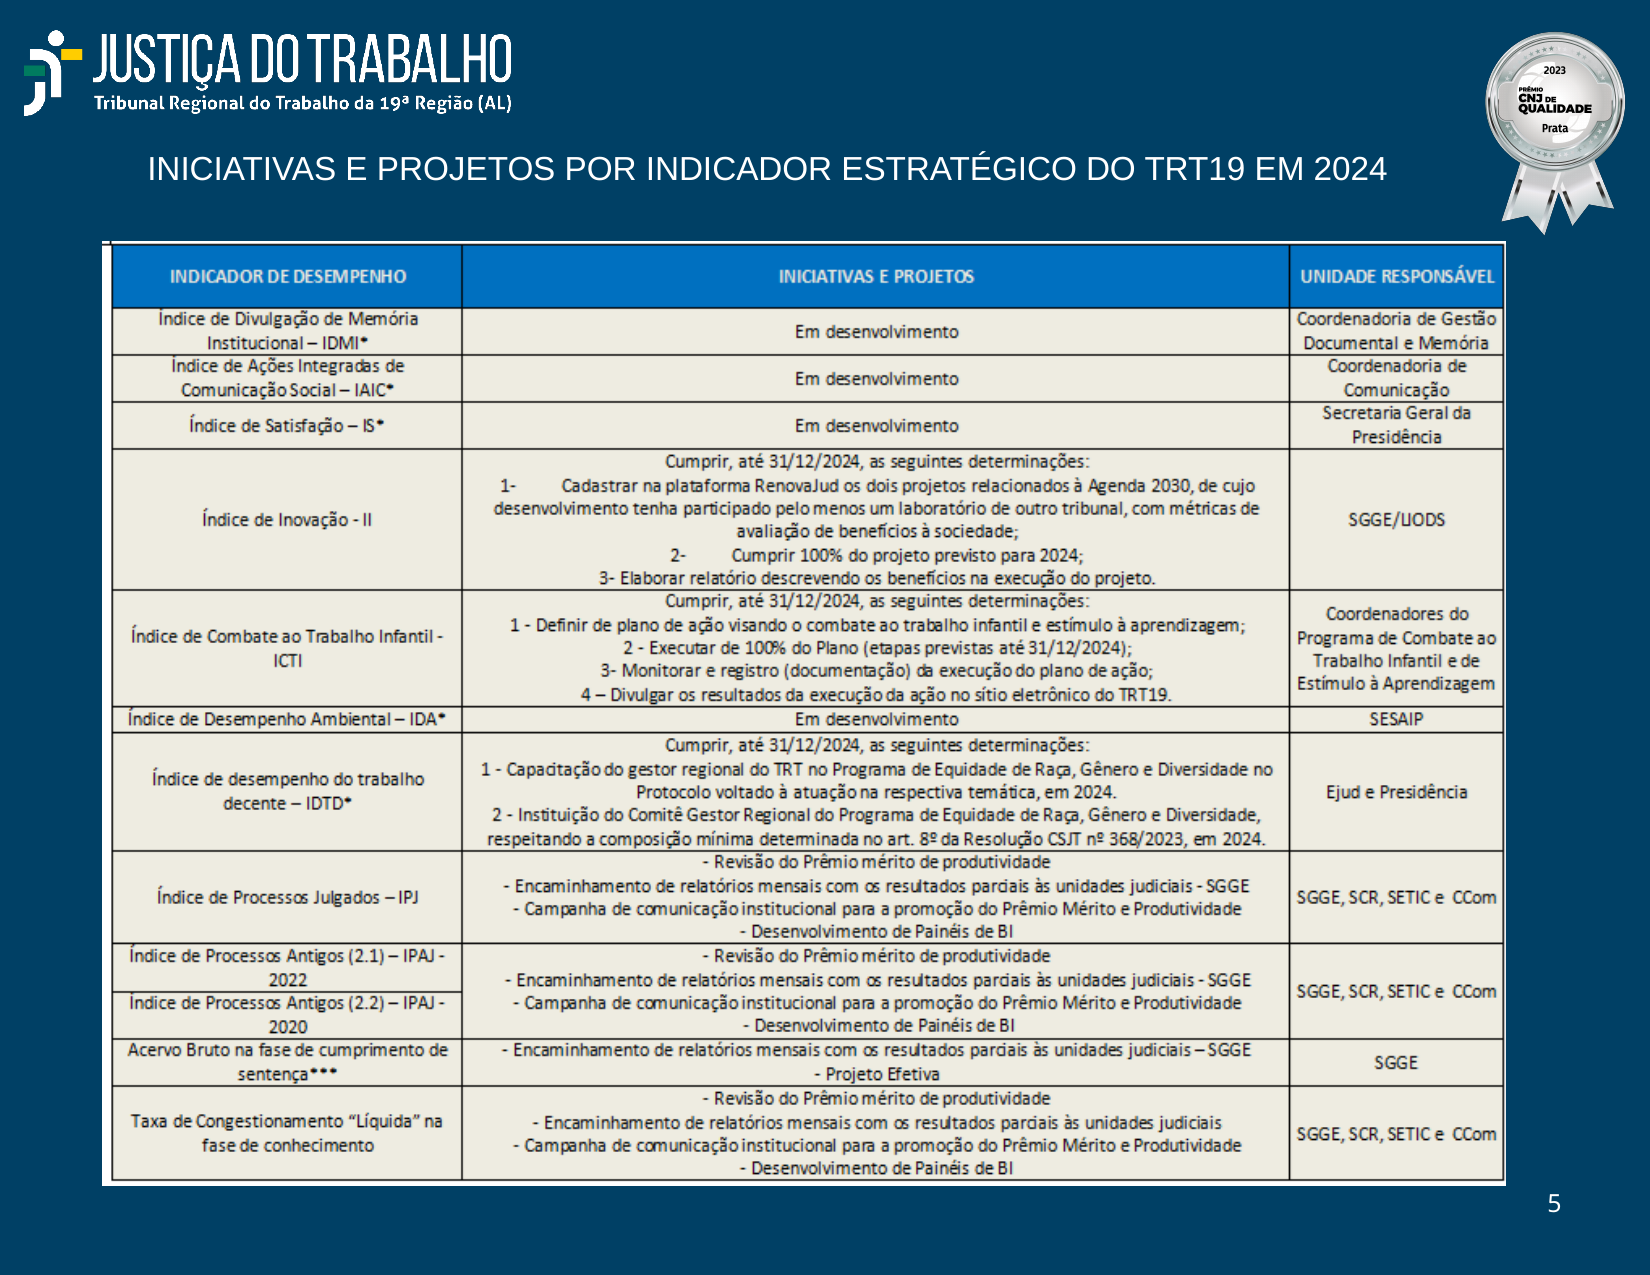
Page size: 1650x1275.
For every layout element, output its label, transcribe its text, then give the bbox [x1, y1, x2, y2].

picture [102, 241, 1506, 1186]
text_box INICIATIVAS E PROJETOS POR INDICADOR ESTRATÉGICO DO TRT19 EM 2024 [132, 139, 1447, 195]
picture [24, 30, 511, 116]
picture [1484, 30, 1626, 237]
